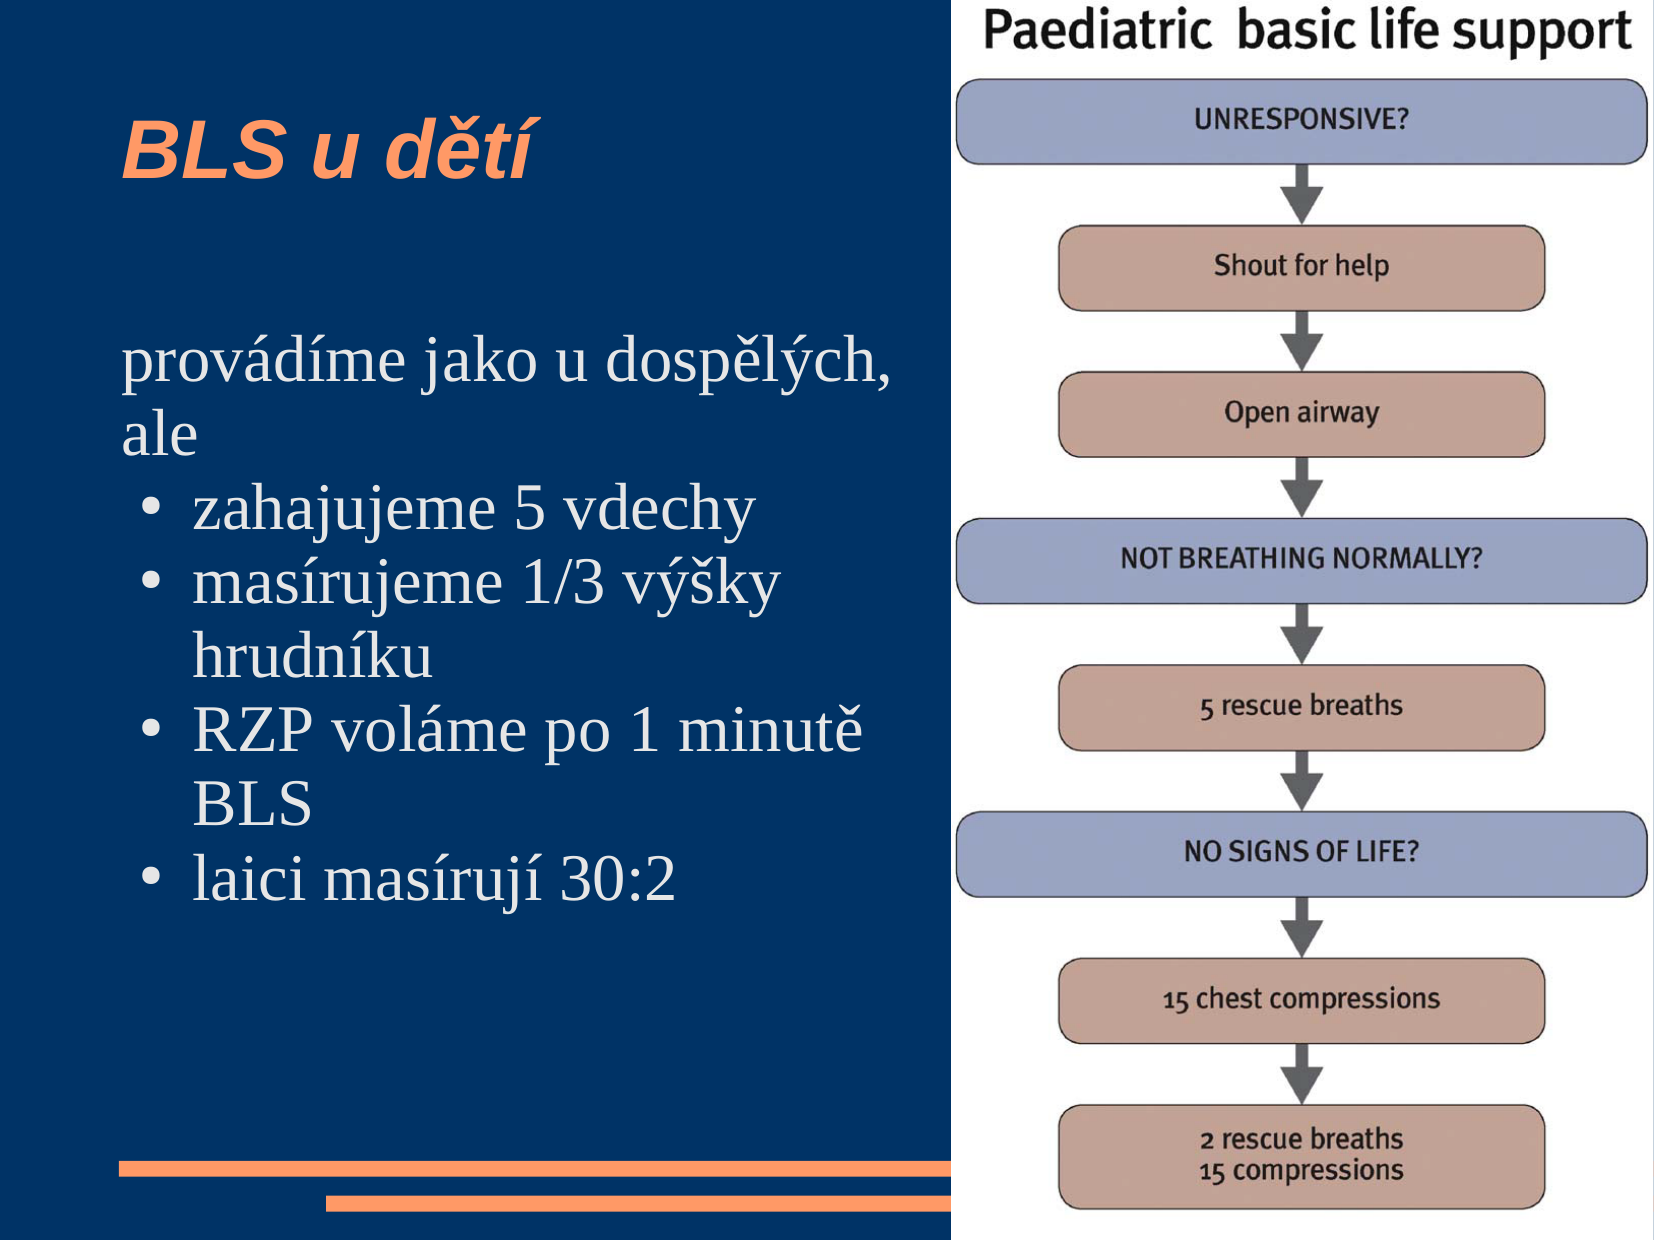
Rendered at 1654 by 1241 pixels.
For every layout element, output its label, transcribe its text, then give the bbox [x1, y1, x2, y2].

list provádíme jako u dospělých, ale zahajujeme 5 vdechy masírujeme 1/3 výšky hrudníku RZP voláme po 1 minutě BLS laici masírují 30:2 [121, 322, 935, 1132]
picture [951, 0, 1654, 1241]
title BLS u dětí [121, 46, 951, 254]
